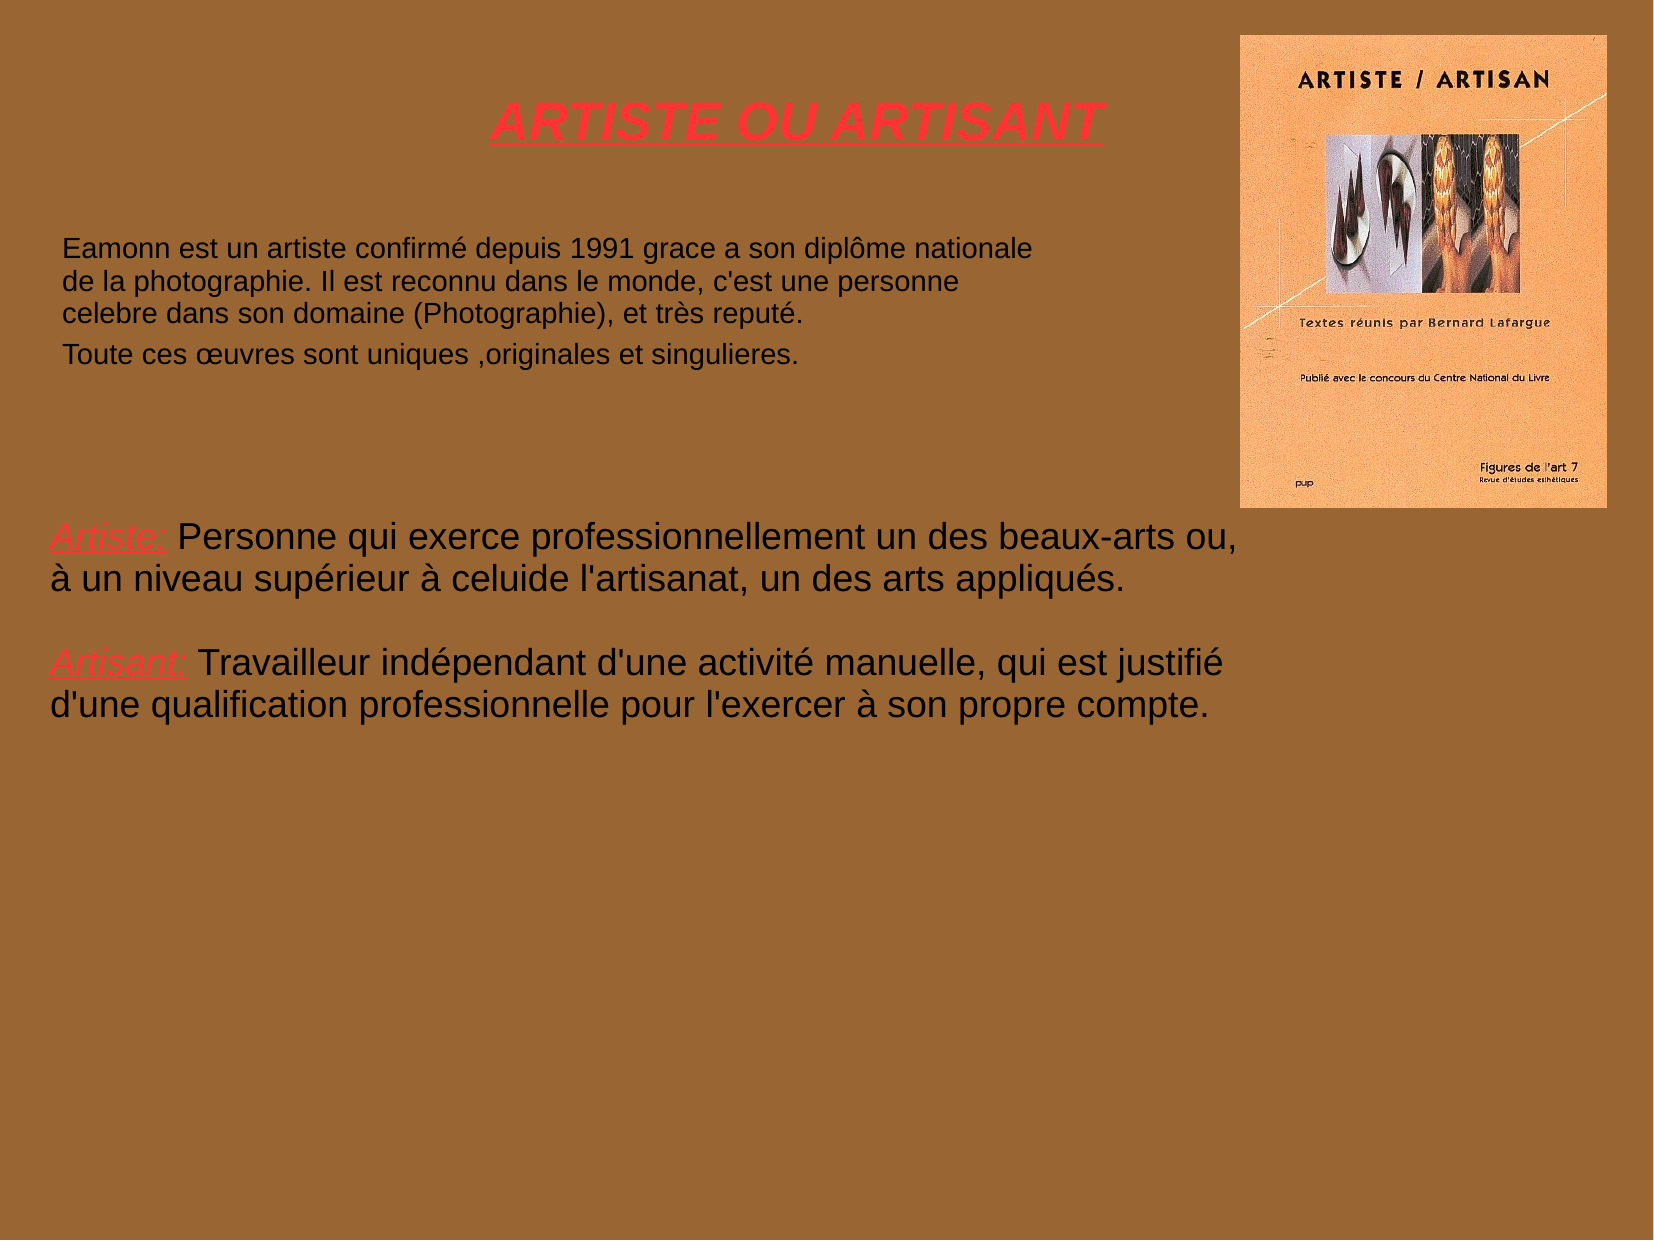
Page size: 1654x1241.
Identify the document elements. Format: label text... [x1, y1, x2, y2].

text_box ARTISTE OU ARTISANT [448, 23, 1146, 162]
picture [1240, 35, 1607, 508]
text_box Artiste: Personne qui exerce professionnellement un des beaux-arts ou, à un niveau supérieur à celuide l'artisanat, un des arts appliqués. Artisant: Travailleur indépendant d'une activité manuelle, qui est justifié d'une qualification professionnelle pour l'exercer à son propre compte. [35, 507, 1264, 775]
text_box Eamonn est un artiste confirmé depuis 1991 grace a son diplôme nationale de la photographie. Il est reconnu dans le monde, c'est une personne celebre dans son domaine (Photographie), et très reputé. Toute ces œuvres sont uniques ,originales et singulieres. [47, 224, 1052, 426]
